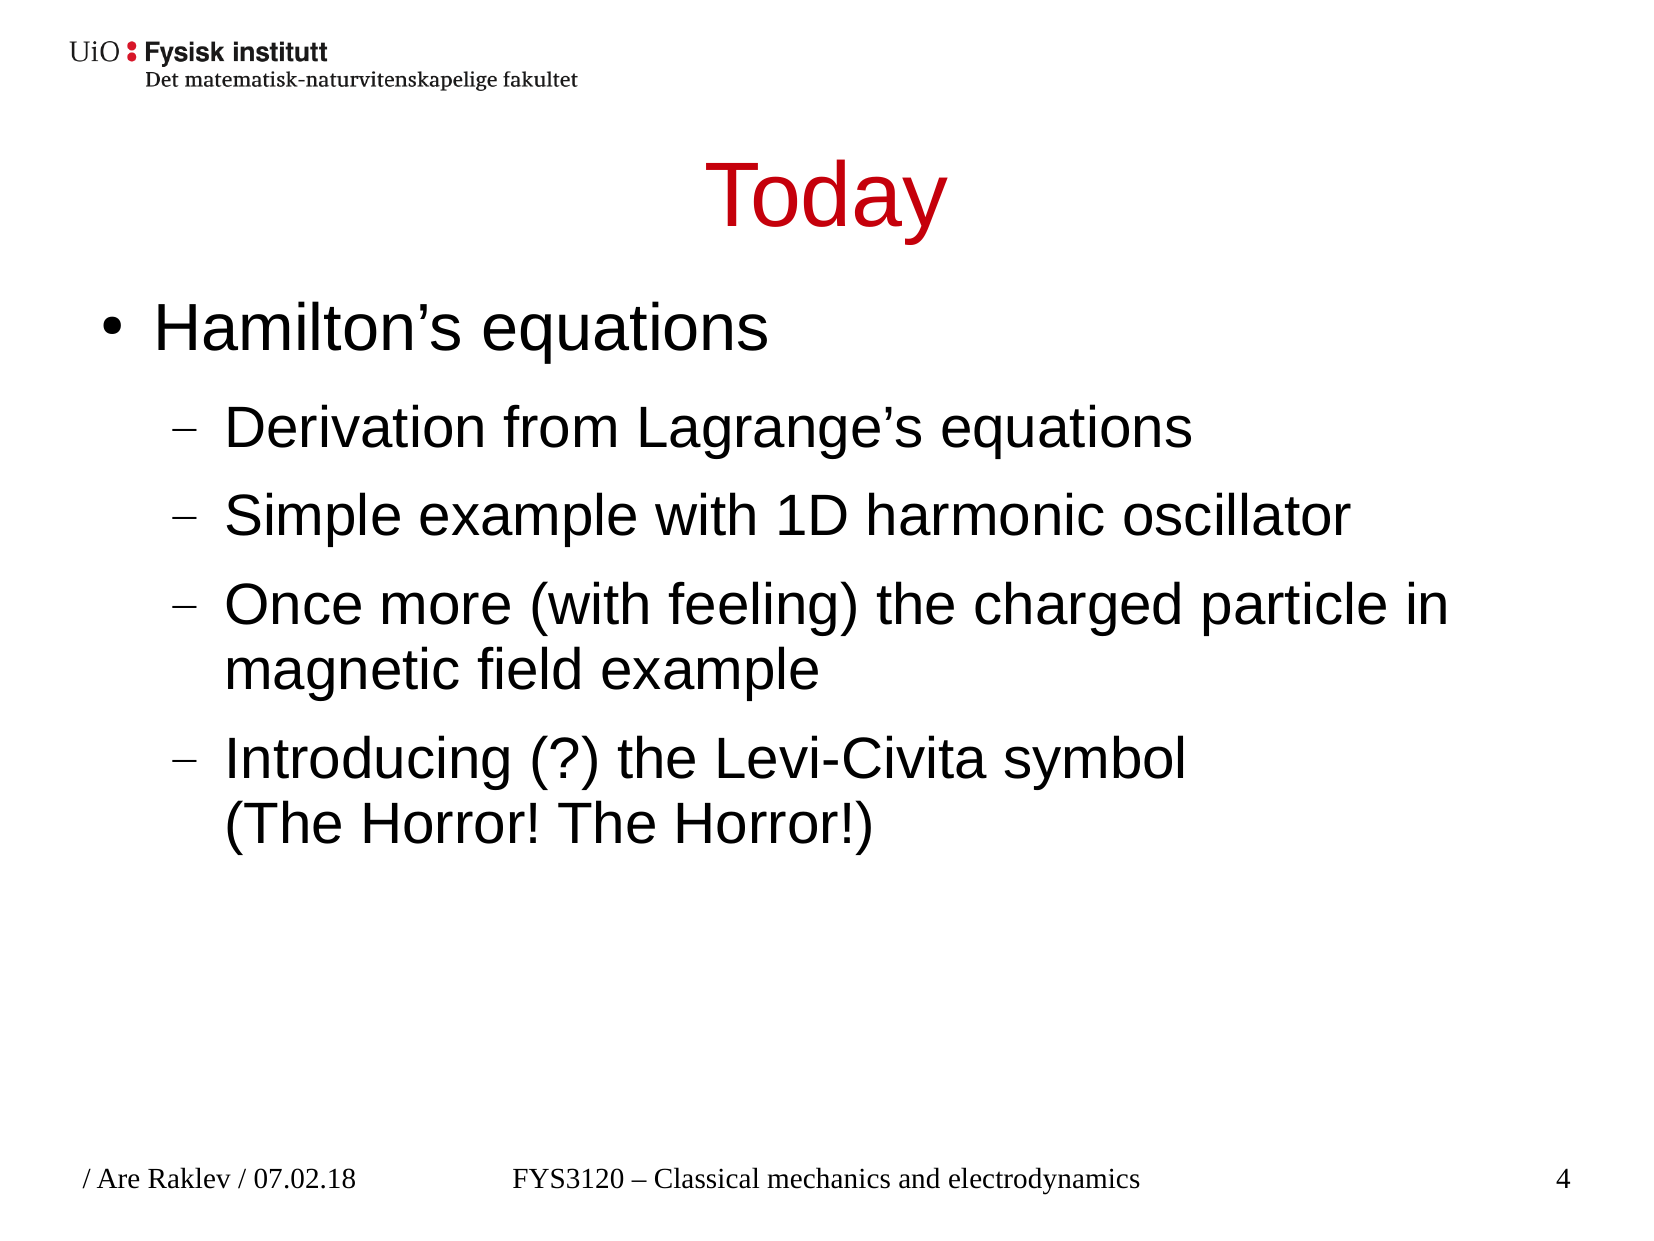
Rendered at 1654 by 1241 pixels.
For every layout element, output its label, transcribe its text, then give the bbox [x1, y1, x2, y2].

title Today [82, 90, 1571, 290]
list Hamilton’s equations Derivation from Lagrange’s equations Simple example with 1D harmonic oscillator Once more (with feeling) the charged particle in magnetic field example Introducing (?) the Levi-Civita symbol (The Horror! The Horror!) [82, 290, 1571, 1094]
picture [68, 37, 581, 93]
